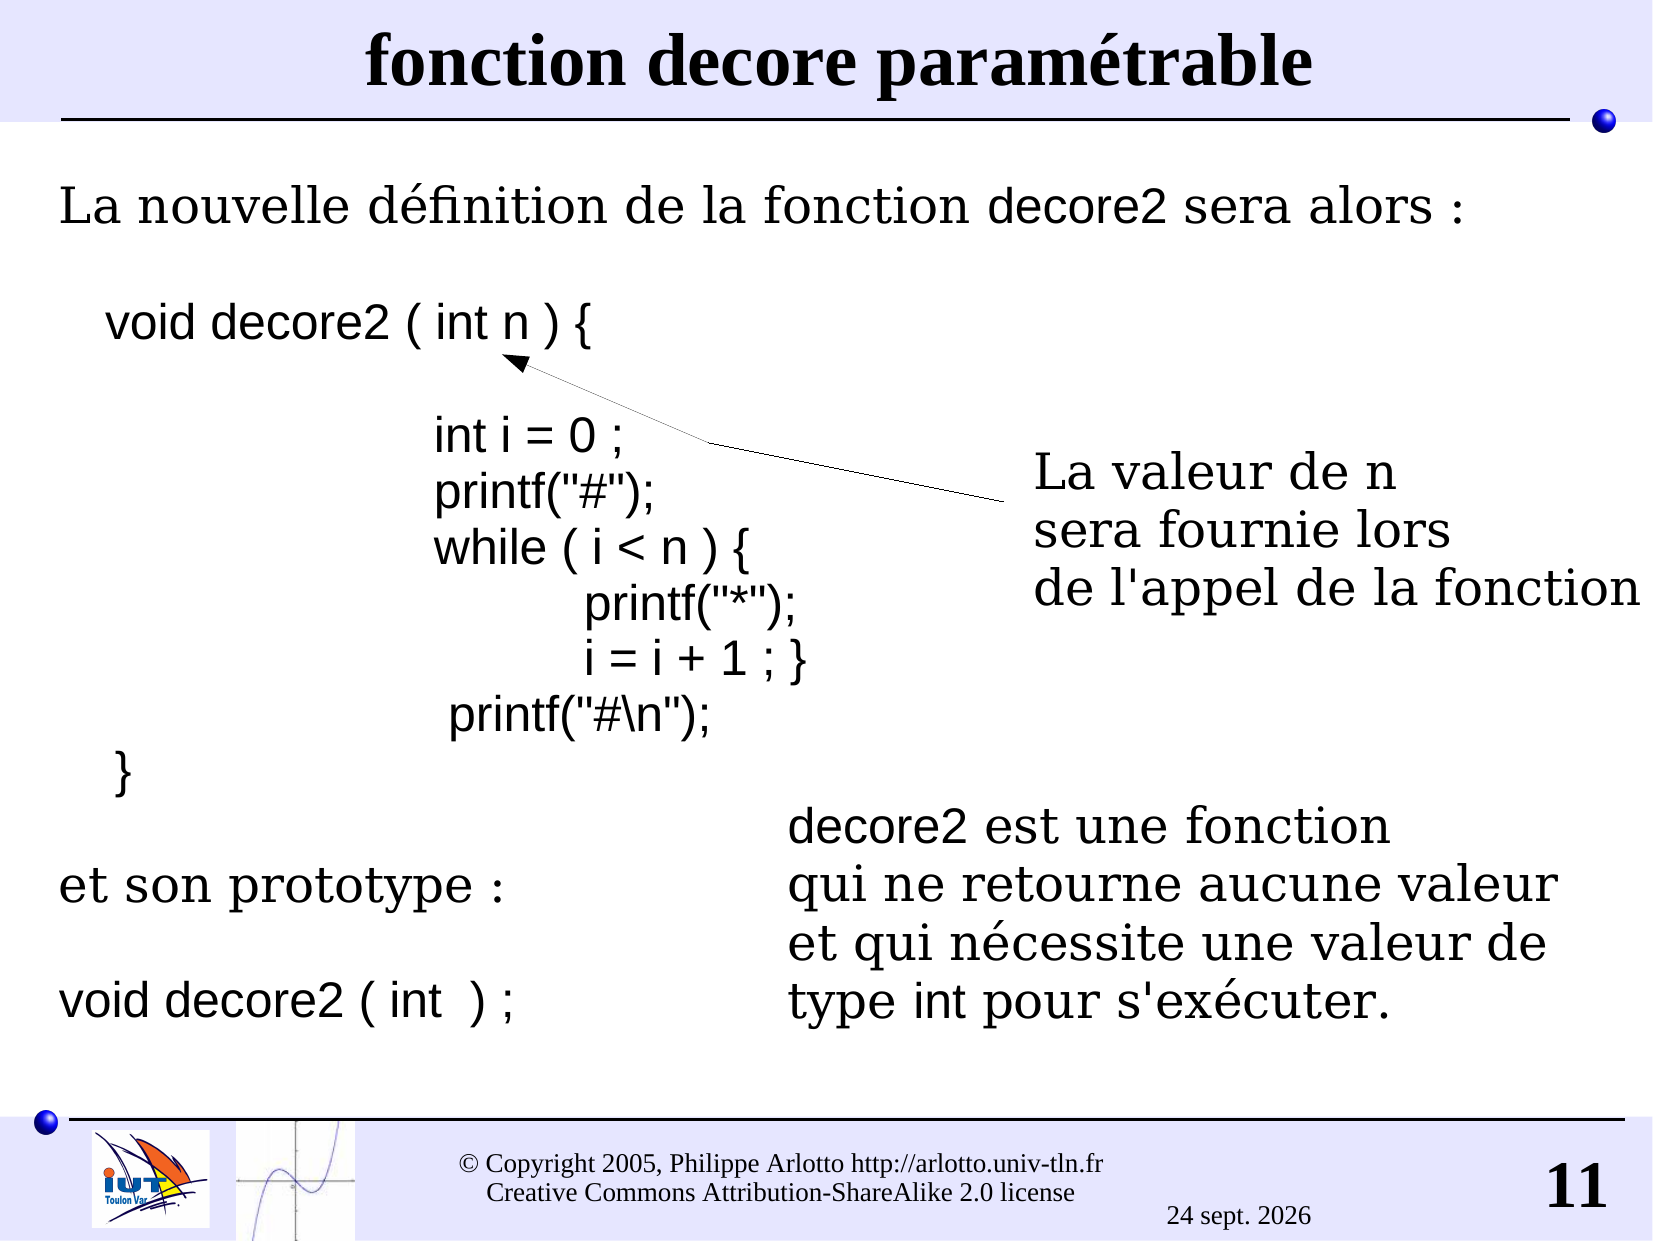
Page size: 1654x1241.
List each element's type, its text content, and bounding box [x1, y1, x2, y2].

text_box La valeur de n sera fournie lors de l'appel de la fonction [1033, 442, 1643, 618]
picture [236, 1121, 355, 1241]
text_box decore2 est une fonction qui ne retourne aucune valeur et qui nécessite une valeur de type int pour s'exécuter. [787, 797, 1565, 1089]
title fonction decore paramétrable [95, 14, 1585, 107]
text_box La nouvelle définition de la fonction decore2 sera alors : void decore2 ( int n ) { int i = 0 ; printf("#"); while ( i < n ) { printf("*"); i = i + 1 ; } printf("#\n"); } et son prototype : void decore2 ( int ) ; [59, 177, 1469, 1089]
